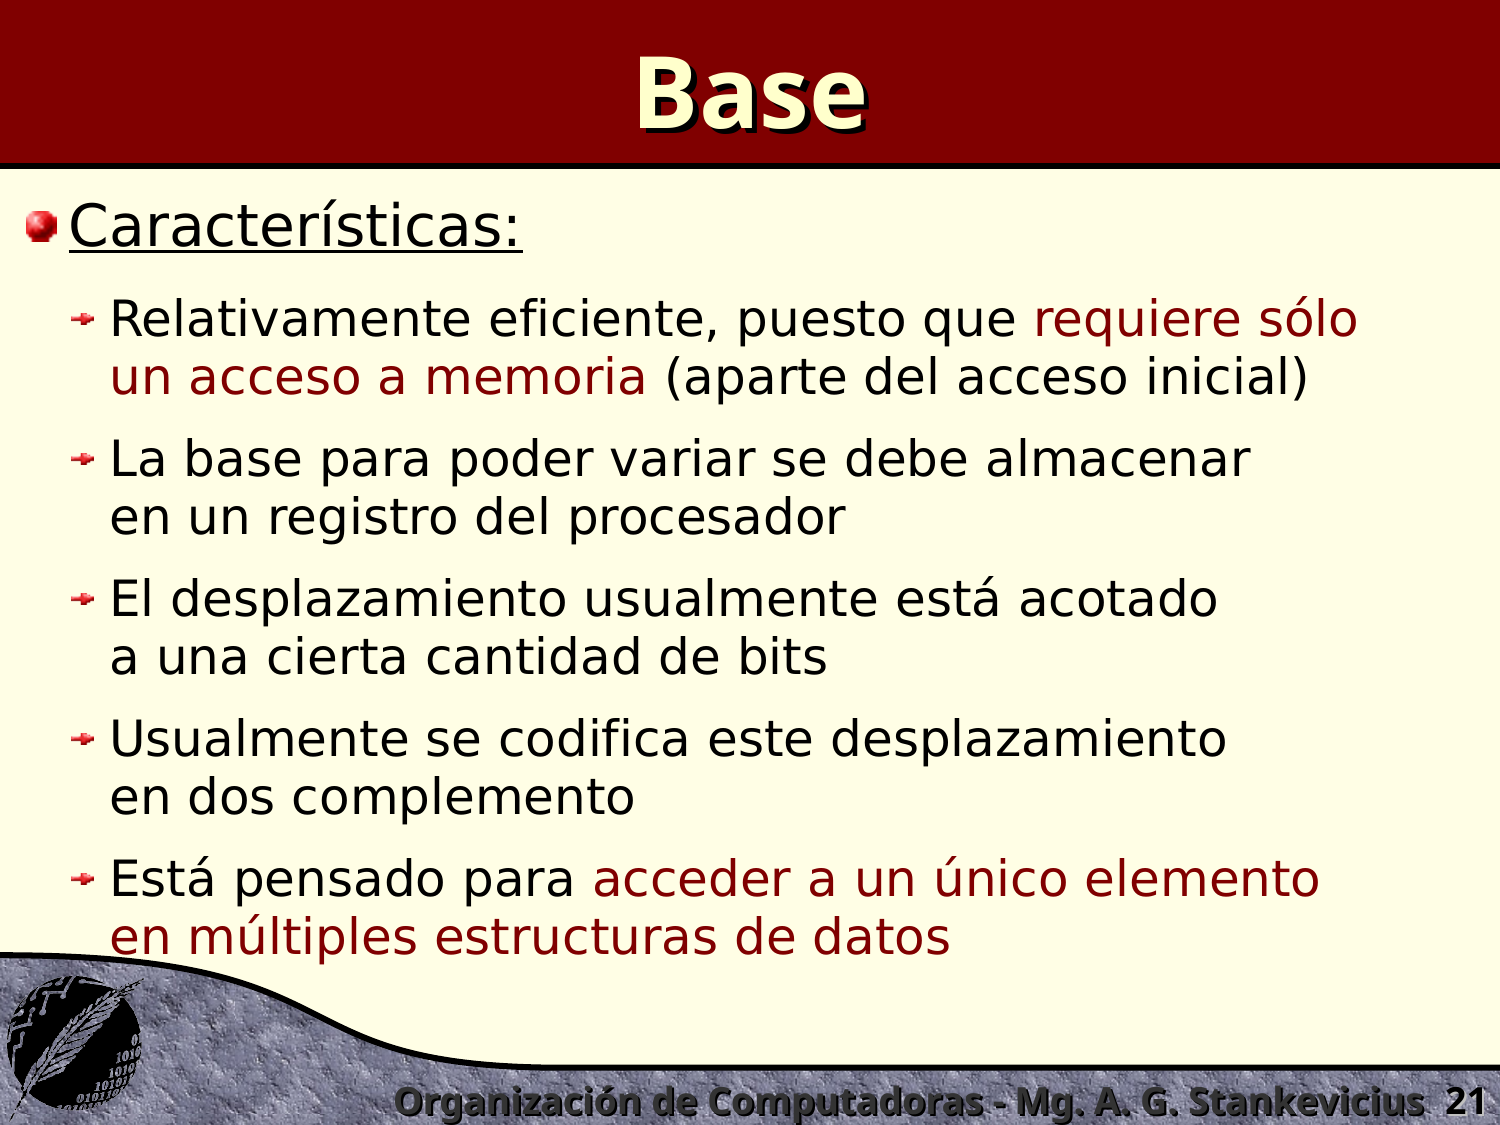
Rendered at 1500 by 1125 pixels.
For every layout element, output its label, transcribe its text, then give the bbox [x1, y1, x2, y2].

list Características: Relativamente eficiente, puesto que requiere sólo un acceso a memoria (aparte del acceso inicial) La base para poder variar se debe almacenar en un registro del procesador El desplazamiento usualmente está acotado a una cierta cantidad de bits Usualmente se codifica este desplazamiento en dos complemento Está pensado para acceder a un único elemento en múltiples estructuras de datos [11, 192, 1486, 970]
picture [448, 1100, 455, 1110]
picture [0, 959, 1500, 1125]
picture [1058, 1100, 1065, 1110]
title Base [15, 5, 1485, 160]
picture [802, 1100, 806, 1110]
